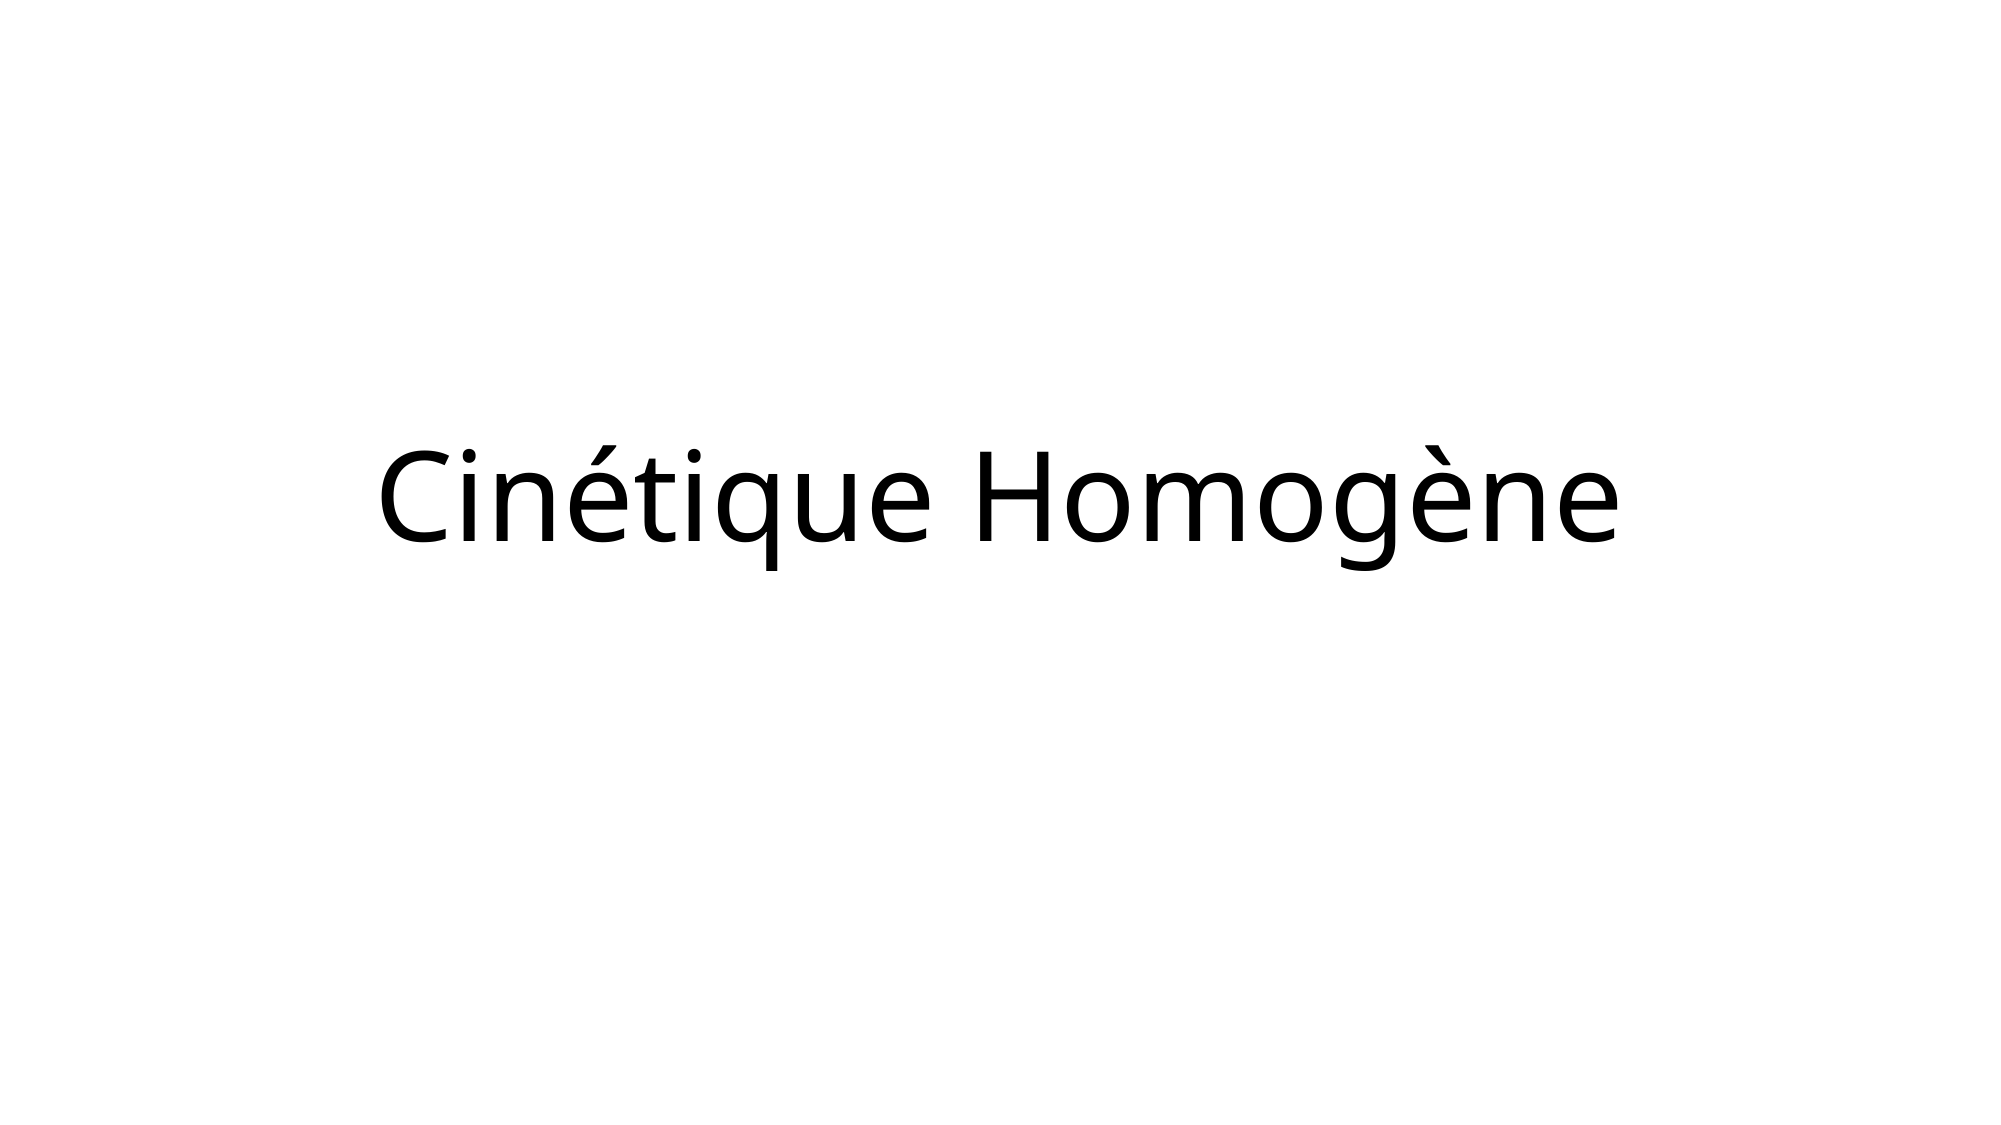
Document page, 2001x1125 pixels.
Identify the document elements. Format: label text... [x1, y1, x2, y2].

title Cinétique Homogène [249, 184, 1750, 576]
